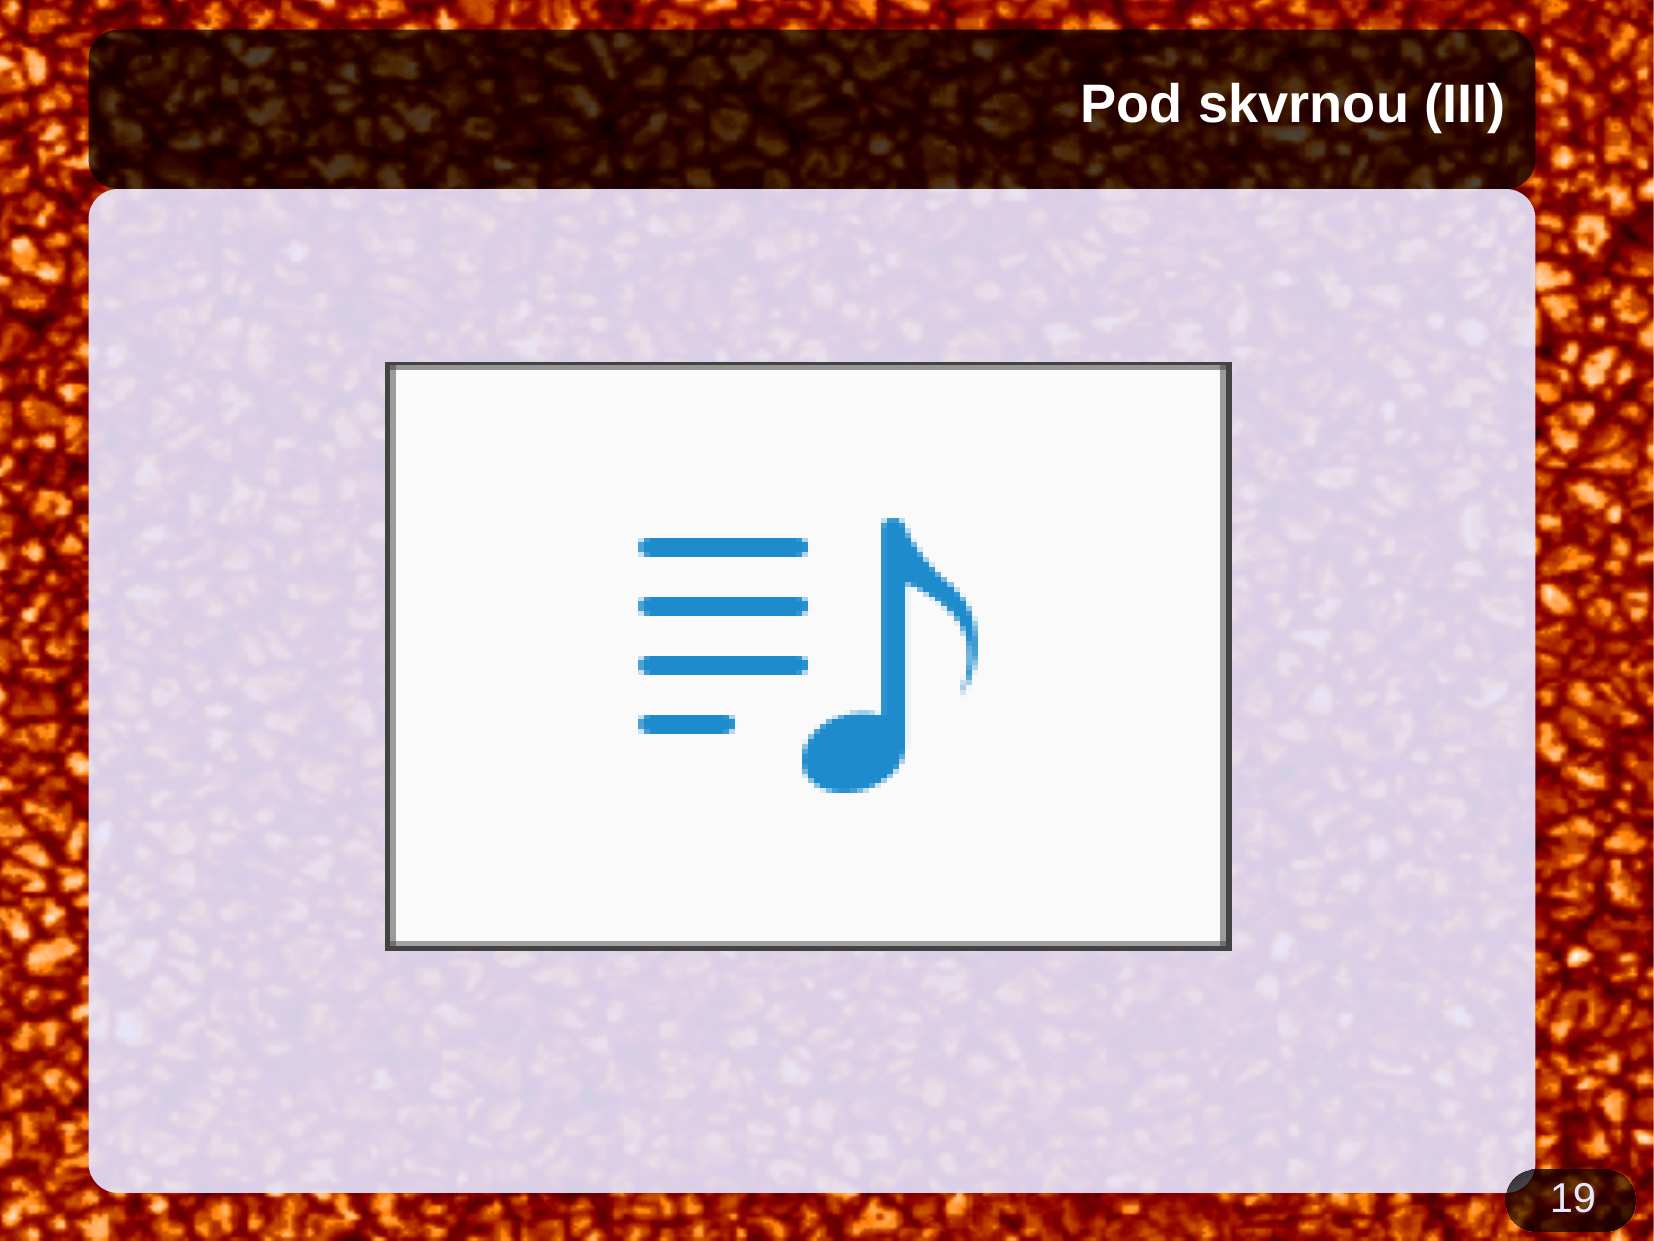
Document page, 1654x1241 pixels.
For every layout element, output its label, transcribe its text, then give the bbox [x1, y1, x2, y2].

title Pod skvrnou (III) [118, 59, 1506, 148]
picture [0, 0, 1654, 1241]
text_box [383, 361, 1234, 952]
